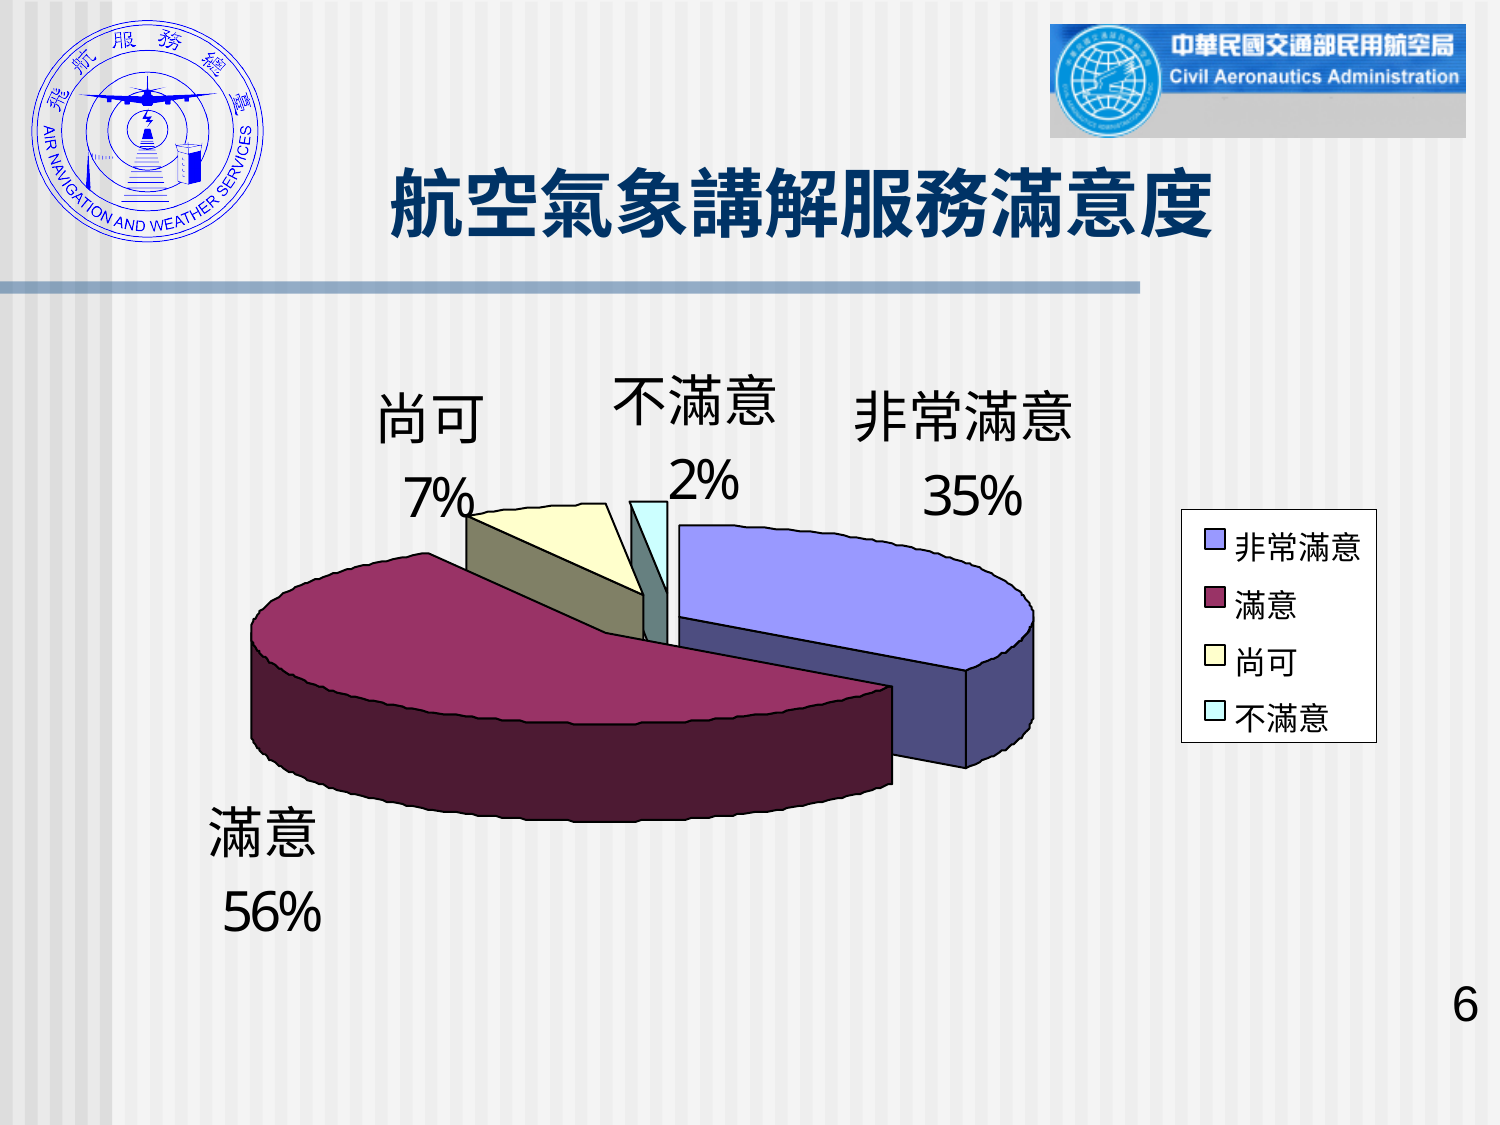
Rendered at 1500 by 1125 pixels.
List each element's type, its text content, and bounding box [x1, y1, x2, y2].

title 航空氣象講解服務滿意度 [206, 148, 1500, 255]
chart [123, 302, 1402, 1019]
